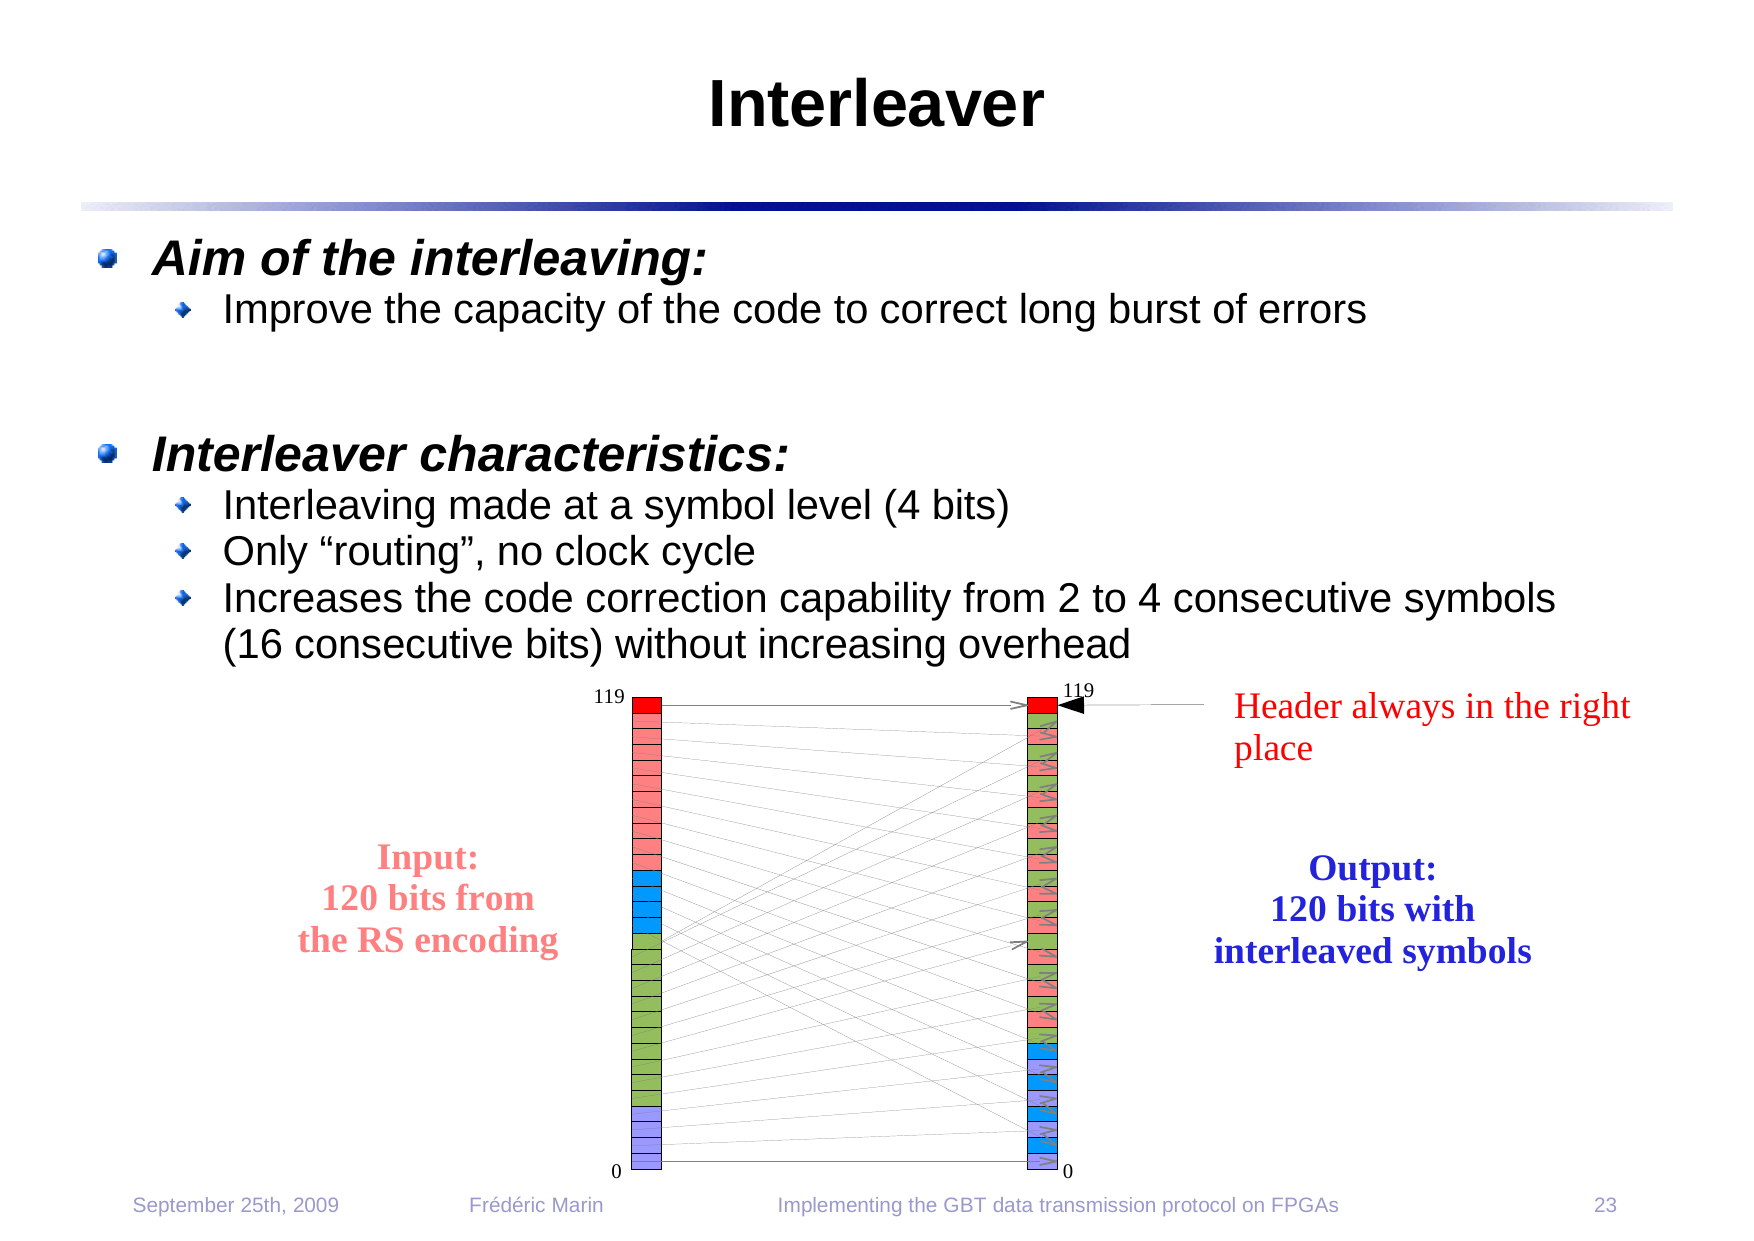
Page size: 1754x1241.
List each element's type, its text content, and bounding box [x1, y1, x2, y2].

text_box [1046, 911, 1058, 924]
text_box [631, 1128, 662, 1145]
text_box [1047, 754, 1058, 767]
text_box [632, 753, 662, 772]
text_box [1046, 880, 1058, 893]
text_box 119 [1062, 679, 1108, 703]
text_box [632, 816, 662, 839]
text_box [631, 1078, 662, 1098]
text_box [632, 879, 662, 906]
text_box [1046, 1037, 1058, 1050]
picture [81, 202, 1673, 211]
text_box [631, 1145, 662, 1161]
text_box [632, 737, 662, 755]
text_box [1027, 1071, 1058, 1105]
text_box 0 [1062, 1160, 1108, 1185]
text_box Input: 120 bits from the RS encoding [250, 835, 606, 964]
text_box [631, 1027, 662, 1051]
text_box [632, 697, 662, 721]
text_box Output: 120 bits with interleaved symbols [1195, 846, 1551, 975]
text_box [632, 863, 662, 889]
text_box [1046, 1131, 1058, 1144]
text_box [631, 960, 662, 988]
text_box [1045, 1005, 1058, 1018]
text_box [631, 927, 661, 956]
text_box [1027, 1101, 1058, 1170]
text_box [1046, 1099, 1058, 1113]
text_box [632, 800, 662, 822]
text_box [632, 785, 662, 805]
text_box [631, 977, 662, 1003]
text_box [632, 848, 662, 873]
text_box [1046, 817, 1058, 830]
text_box [631, 1112, 662, 1129]
text_box 0 [611, 1160, 644, 1185]
text_box [1027, 697, 1058, 735]
text_box Header always in the right place [1234, 685, 1663, 771]
text_box [631, 1011, 662, 1035]
list Aim of the interleaving: Improve the capacity of the code to correct long burst of errors Interleaver characteristics: Interleaving made at a symbol level (4 bits) Only “routing”, no clock cycle Increases the code correction capability from 2 to 4 consecutive symbols (16 consecutive bits) without increasing overhead [80, 230, 1674, 672]
text_box [1046, 723, 1058, 736]
text_box [644, 1162, 662, 1170]
text_box [632, 722, 662, 738]
text_box [632, 832, 662, 856]
text_box [632, 895, 662, 923]
text_box [631, 1061, 662, 1082]
text_box [631, 994, 662, 1019]
text_box [1027, 732, 1058, 765]
text_box [1046, 848, 1058, 861]
text_box 119 [593, 685, 638, 709]
text_box [631, 944, 662, 972]
text_box [1027, 762, 1058, 1074]
text_box [632, 769, 662, 789]
text_box [632, 911, 662, 940]
text_box [1046, 785, 1058, 798]
text_box [631, 1044, 662, 1066]
text_box [631, 1095, 662, 1114]
title Interleaver [80, 24, 1674, 182]
text_box [1046, 974, 1058, 987]
text_box [1046, 1068, 1058, 1081]
